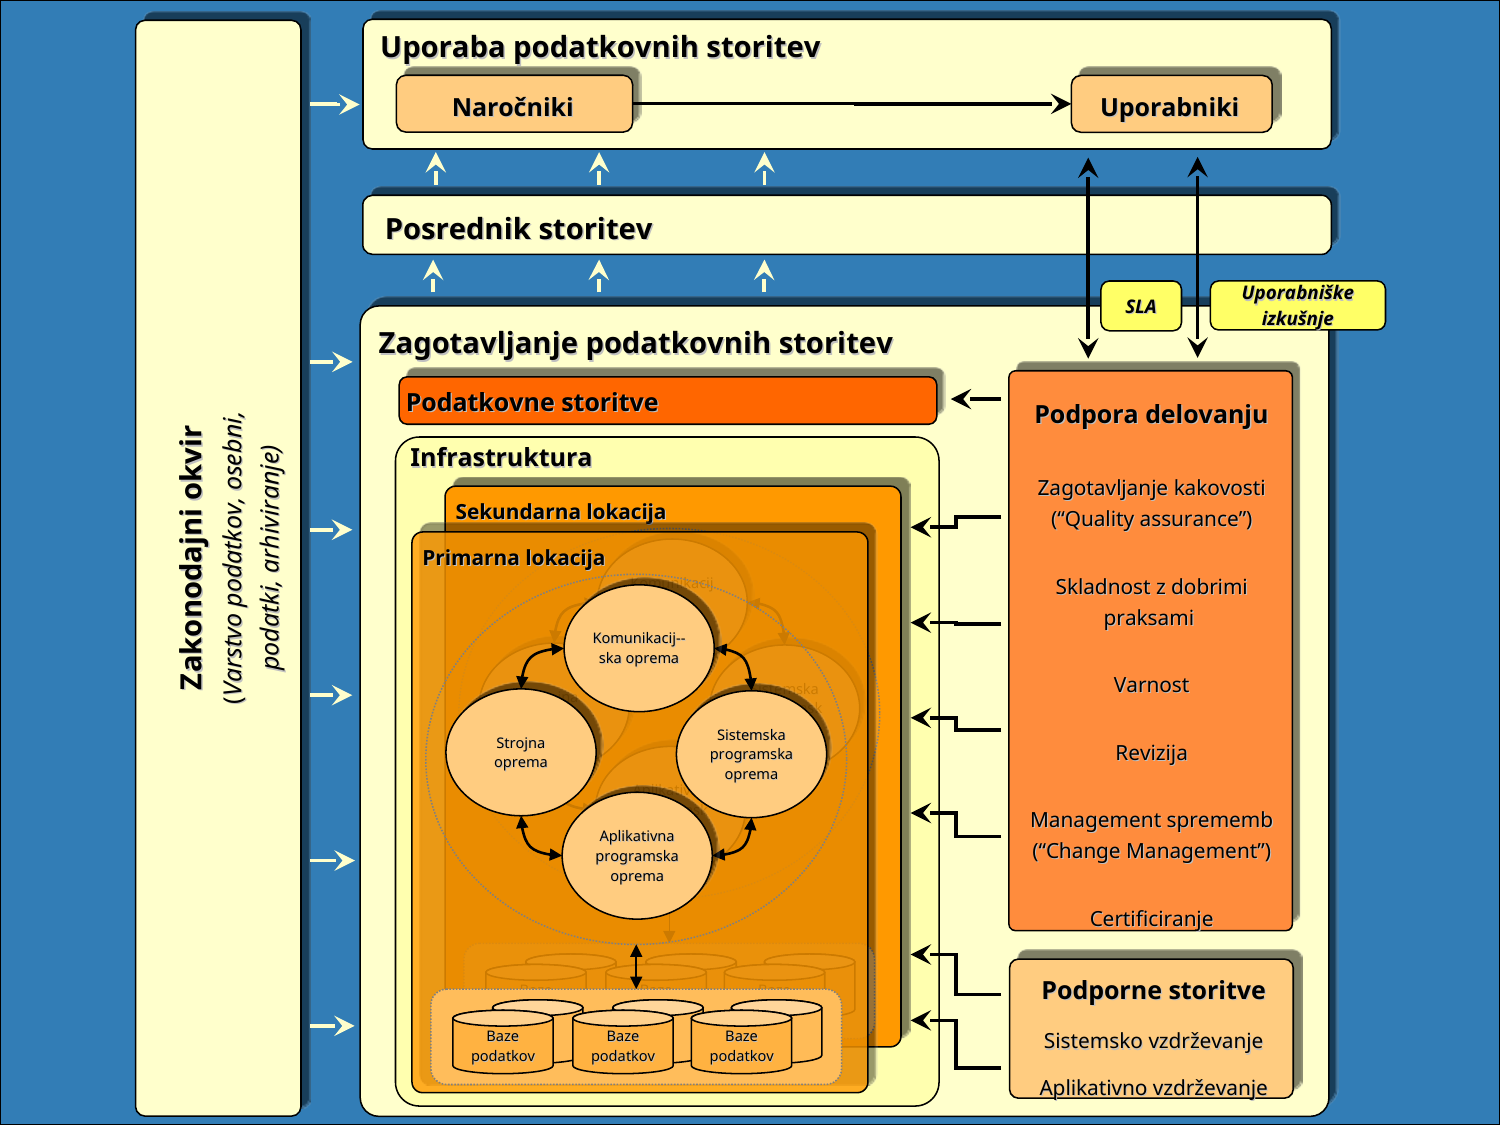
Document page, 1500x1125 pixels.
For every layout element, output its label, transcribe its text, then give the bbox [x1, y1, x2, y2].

text_box Uporabniki [1085, 82, 1255, 132]
text_box Aplikativna programska oprema [562, 792, 713, 920]
text_box Sekundarna lokacija [440, 489, 682, 531]
text_box Baze podatkov [452, 1019, 554, 1074]
text_box Posrednik storitev [370, 200, 808, 260]
text_box Strojna oprema [445, 688, 597, 816]
text_box Podpora delovanju Zagotavljanje kakovosti (“Quality assurance”) Skladnost z dobrimi praksami Varnost Revizija Management sprememb (“Change Management”) Certificiranje [998, 385, 1306, 941]
text_box Podatkovne storitve [391, 376, 675, 427]
text_box Primarna lokacija [407, 535, 621, 580]
text_box Sistemska programska oprema [676, 690, 827, 818]
text_box Baze podatkov [691, 1020, 792, 1074]
text_box Uporabniške izkušnje [1210, 280, 1386, 330]
text_box Podporne storitve Sistemsko vzdrževanje Aplikativno vzdrževanje [1000, 961, 1308, 1110]
text_box Uporaba podatkovnih storitev [365, 19, 837, 75]
text_box Zakonodajni okvir (Varstvo podatkov, osebni, podatki, arhiviranje) [153, 364, 294, 752]
text_box [0, 0, 1500, 1125]
text_box Zagotavljanje podatkovnih storitev [363, 315, 909, 371]
text_box SLA [1100, 280, 1182, 331]
text_box Naročniki [437, 82, 589, 132]
text_box Infrastruktura [395, 432, 608, 483]
text_box Baze podatkov [572, 1019, 674, 1074]
text_box Komunikacij--ska oprema [564, 584, 715, 712]
